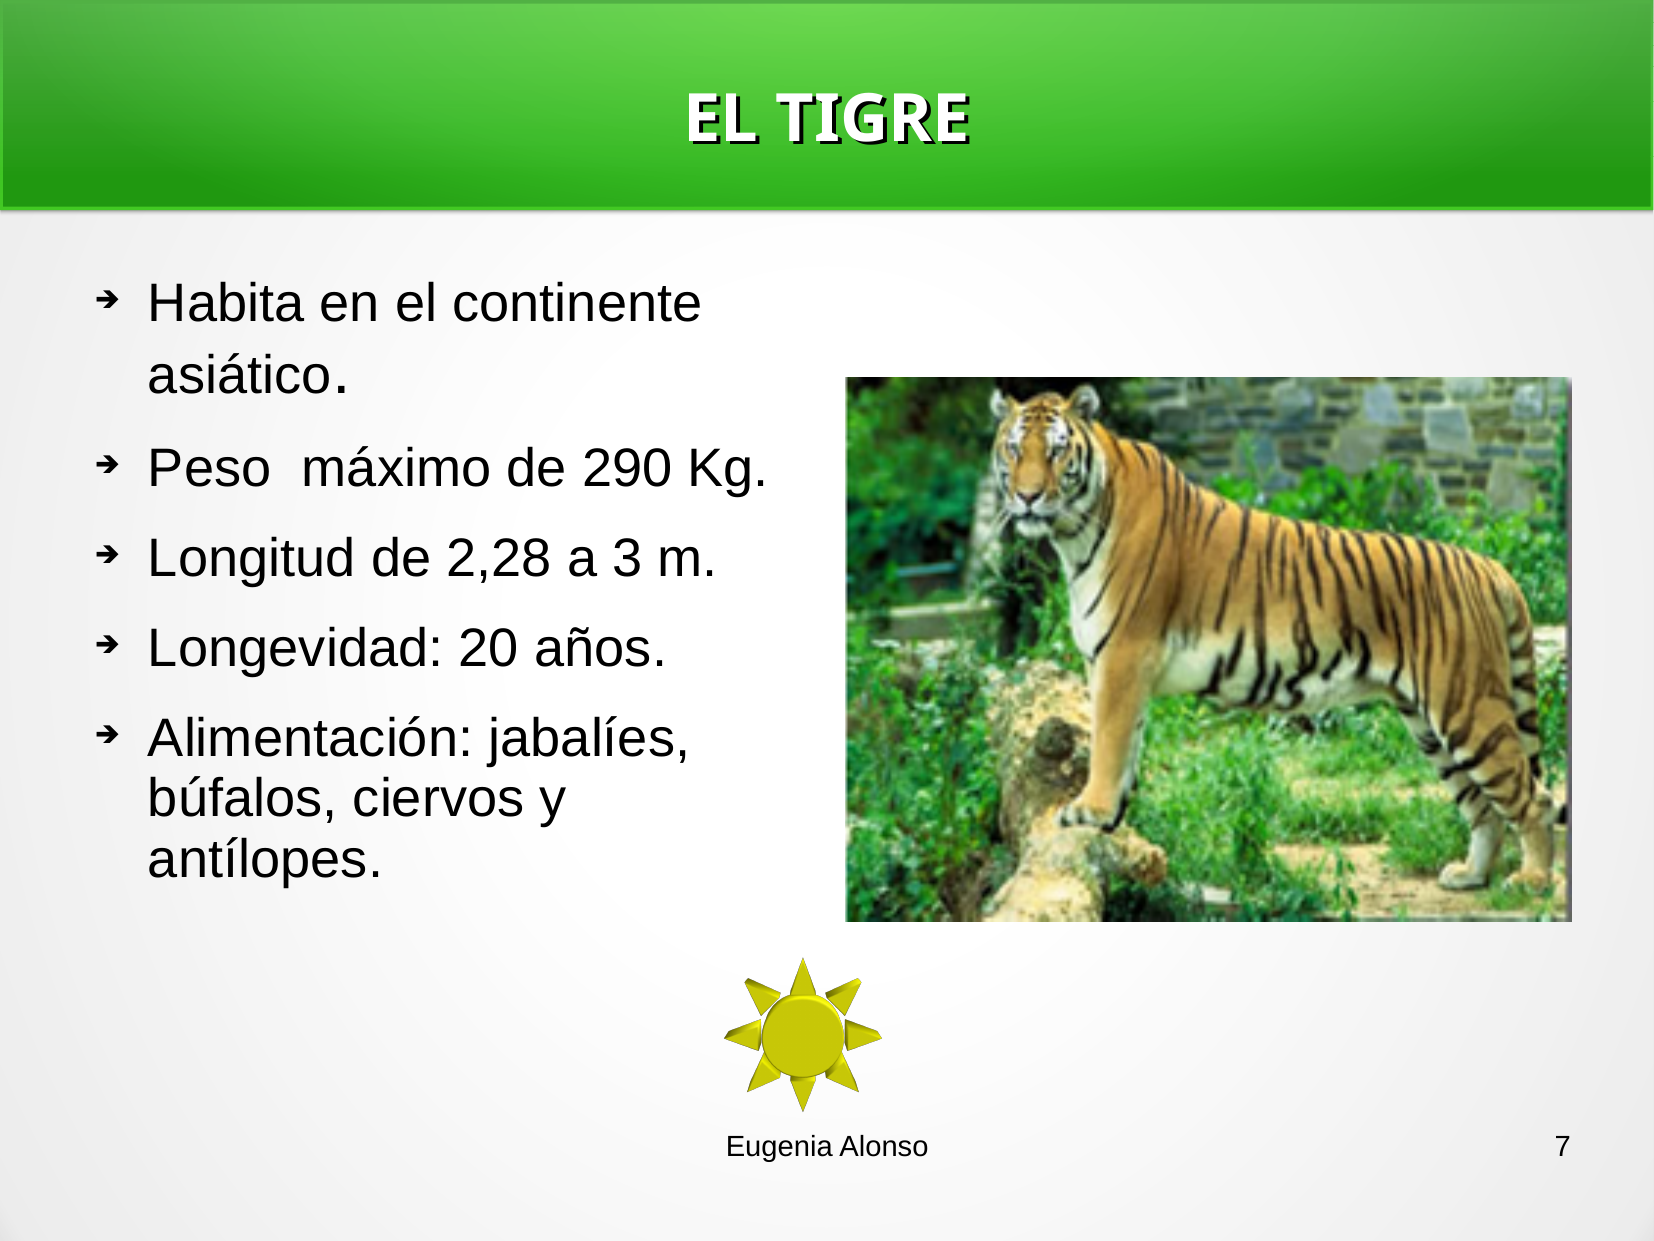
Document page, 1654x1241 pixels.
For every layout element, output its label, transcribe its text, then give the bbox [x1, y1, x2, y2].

list Habita en el continente asiático. Peso máximo de 290 Kg. Longitud de 2,28 a 3 m. Longevidad: 20 años. Alimentación: jabalíes, búfalos, ciervos y antílopes. [76, 272, 804, 993]
title EL TIGRE [82, 11, 1571, 219]
picture [845, 377, 1572, 922]
